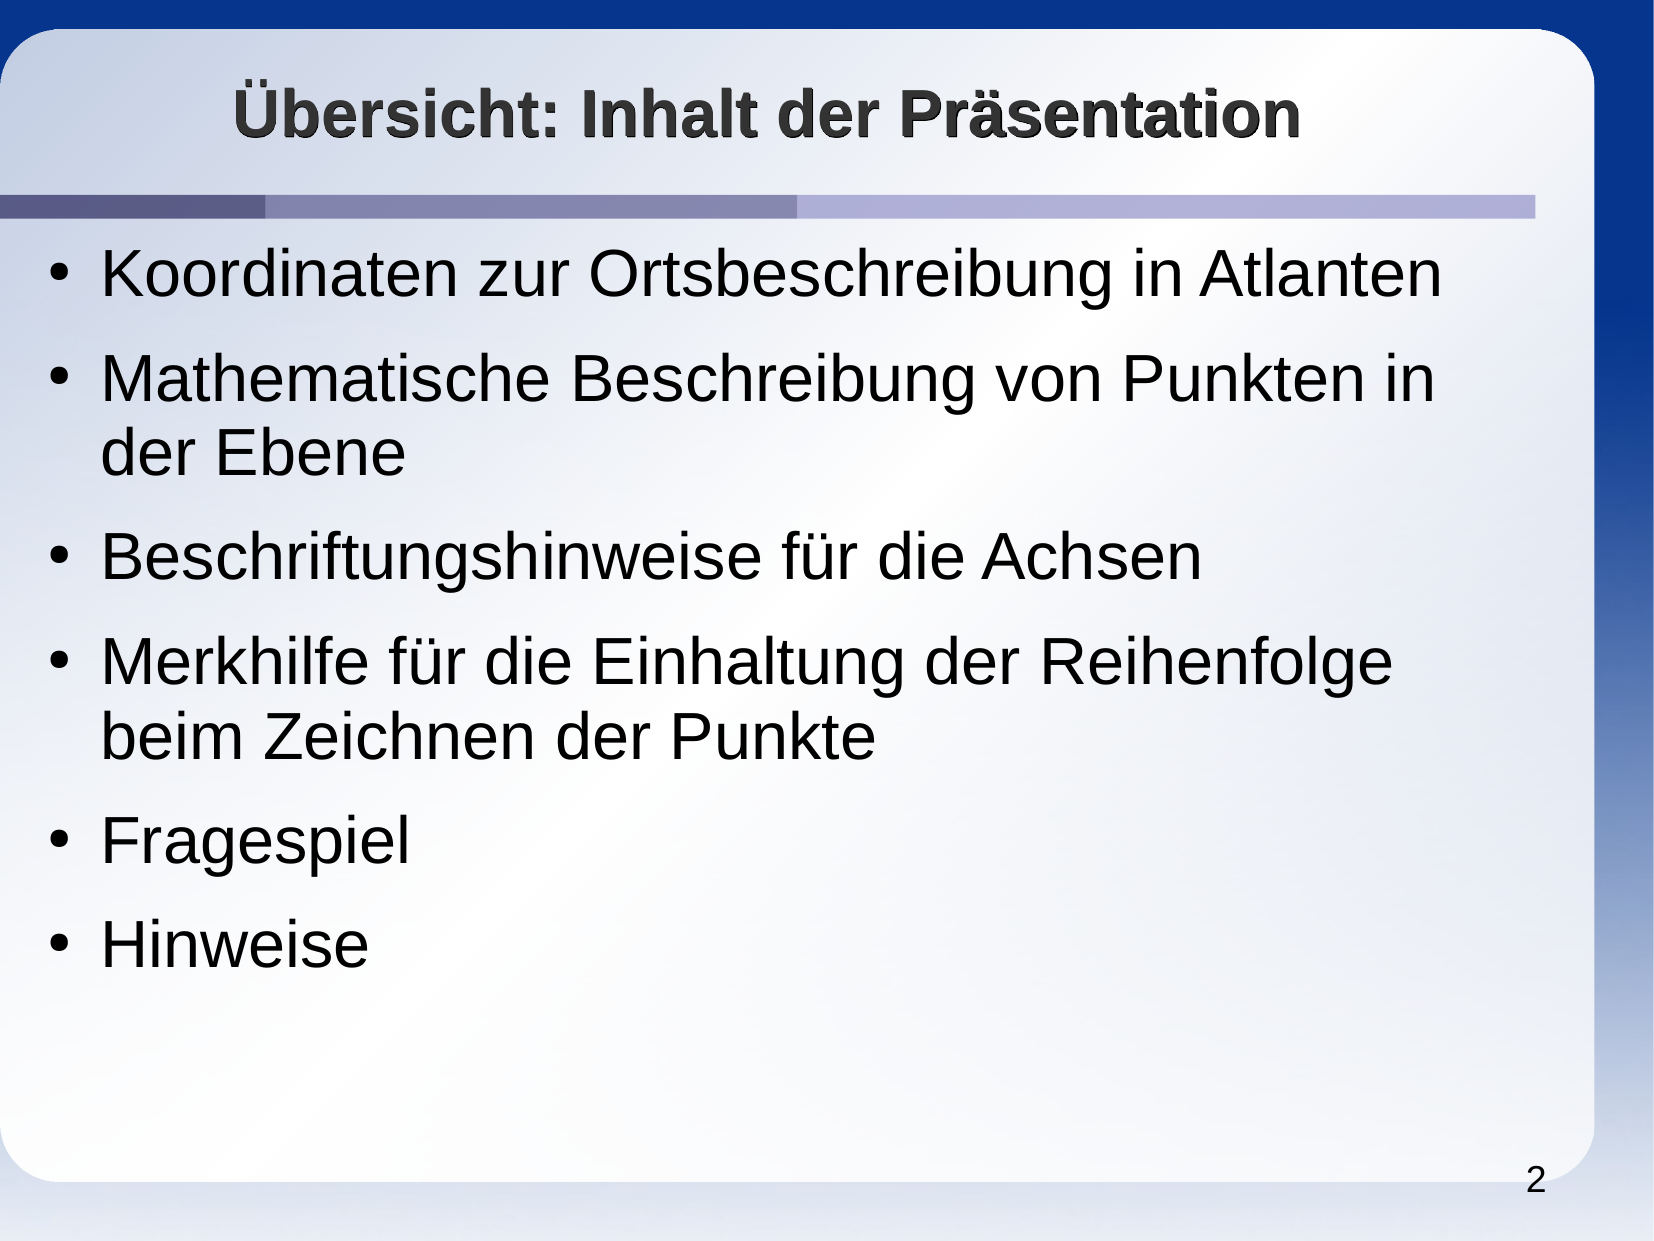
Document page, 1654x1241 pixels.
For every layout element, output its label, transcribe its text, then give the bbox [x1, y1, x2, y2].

picture [0, 0, 1654, 1151]
picture [0, 1133, 1654, 1241]
list Koordinaten zur Ortsbeschreibung in Atlanten Mathematische Beschreibung von Punkten in der Ebene Beschriftungshinweise für die Achsen Merkhilfe für die Einhaltung der Reihenfolge beim Zeichnen der Punkte Fragespiel Hinweise [29, 236, 1506, 1152]
text_box <Nummer> [1511, 1151, 1654, 1223]
title Übersicht: Inhalt der Präsentation [29, 49, 1506, 178]
